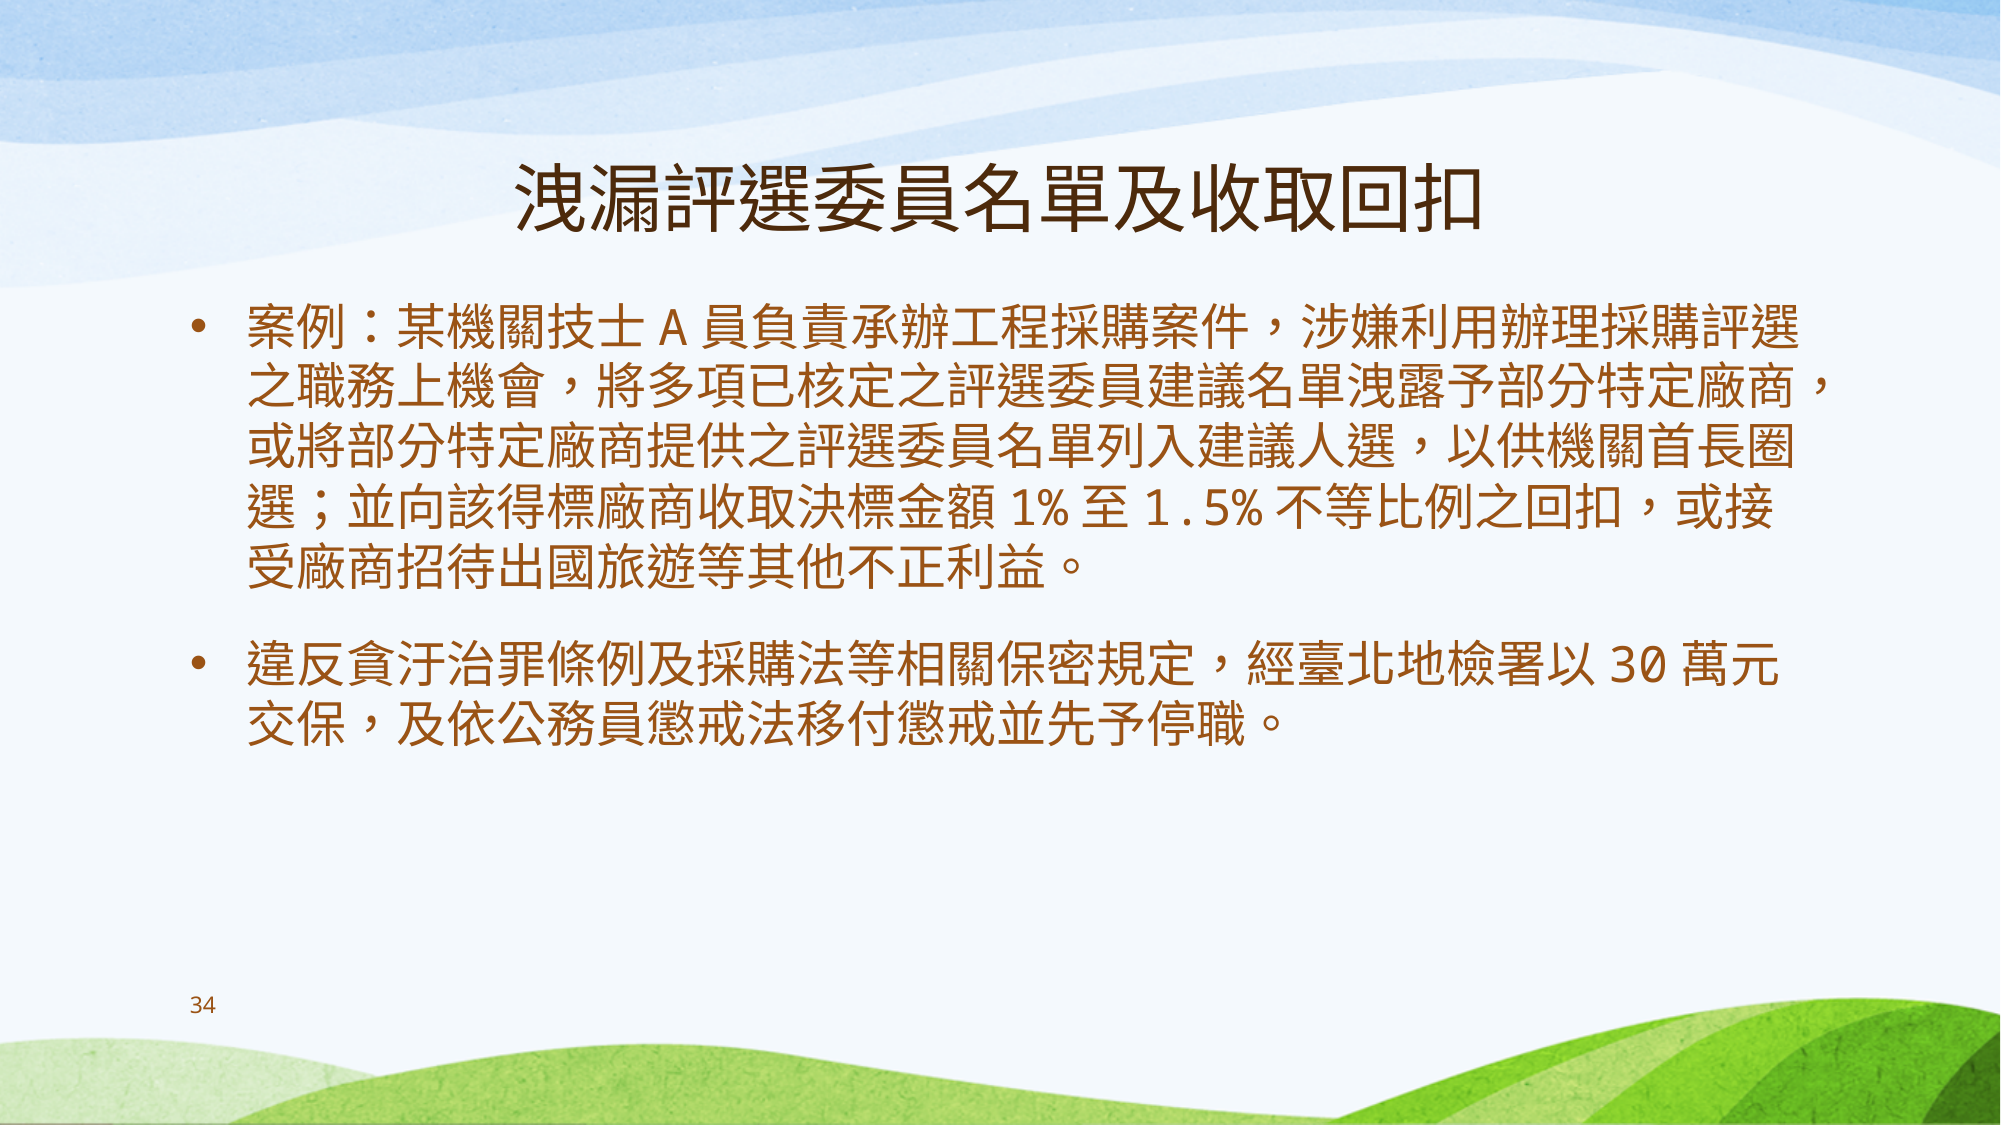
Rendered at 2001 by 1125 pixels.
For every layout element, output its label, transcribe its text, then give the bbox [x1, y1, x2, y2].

title 洩漏評選委員名單及收取回扣 [174, 50, 1825, 250]
picture [0, 0, 2001, 1125]
slide_number <編號> [174, 987, 300, 1025]
list 案例：某機關技士A員負責承辦工程採購案件，涉嫌利用辦理採購評選之職務上機會，將多項已核定之評選委員建議名單洩露予部分特定廠商，或將部分特定廠商提供之評選委員名單列入建議人選，以供機關首長圈選；並向該得標廠商收取決標金額1%至1.5%不等比例之回扣，或接受廠商招待出國旅遊等其他不正利益。 違反貪汙治罪條例及採購法等相關保密規定，經臺北地檢署以30萬元交保，及依公務員懲戒法移付懲戒並先予停職。 [174, 287, 1825, 982]
